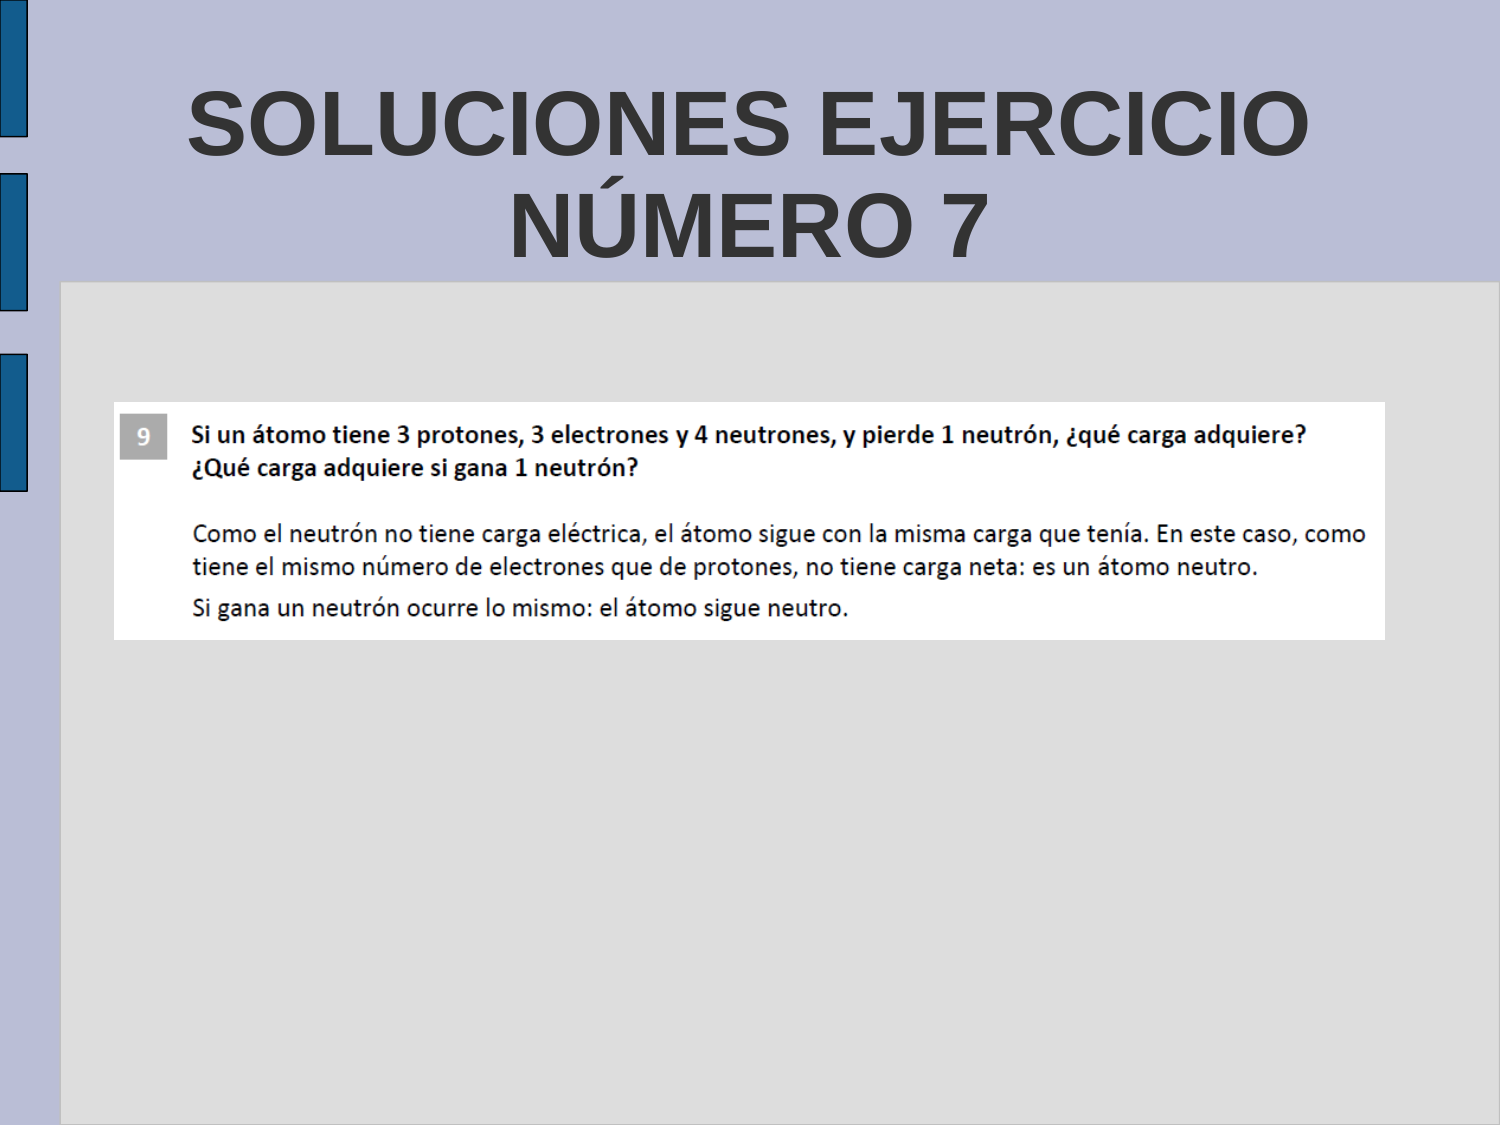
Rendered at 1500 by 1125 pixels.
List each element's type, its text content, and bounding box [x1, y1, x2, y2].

picture [114, 402, 1385, 640]
title SOLUCIONES EJERCICIO NÚMERO 7 [110, 73, 1391, 279]
